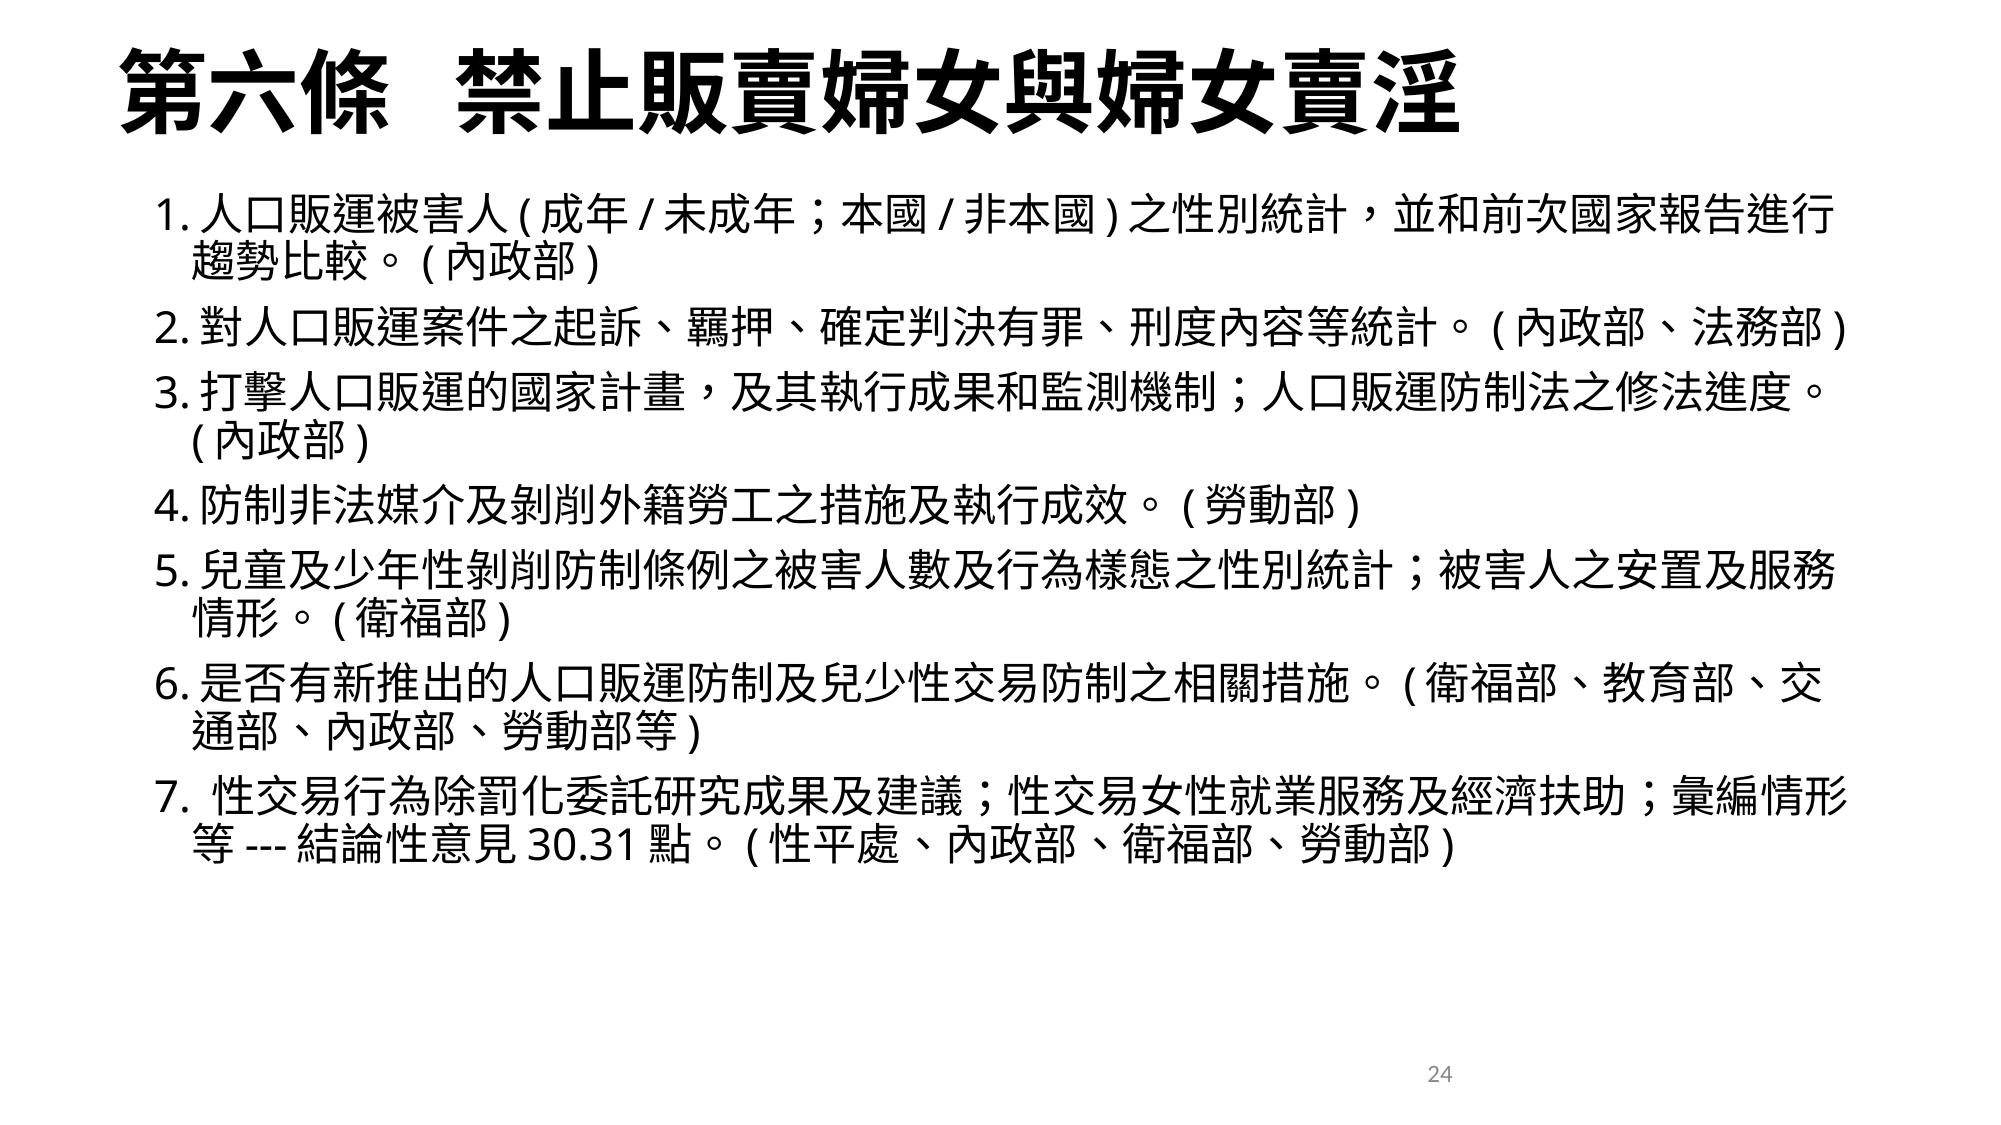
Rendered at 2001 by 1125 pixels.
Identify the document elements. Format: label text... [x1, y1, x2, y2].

title 第六條 禁止販賣婦女與婦女賣淫 [100, 0, 1942, 206]
list 1.人口販運被害人(成年/未成年；本國/非本國)之性別統計，並和前次國家報告進行趨勢比較。(內政部) 2.對人口販運案件之起訴、羈押、確定判決有罪、刑度內容等統計。(內政部、法務部) 3.打擊人口販運的國家計畫，及其執行成果和監測機制；人口販運防制法之修法進度。(內政部) 4.防制非法媒介及剝削外籍勞工之措施及執行成效。(勞動部) 5.兒童及少年性剝削防制條例之被害人數及行為樣態之性別統計；被害人之安置及服務情形。(衛福部) 6.是否有新推出的人口販運防制及兒少性交易防制之相關措施。(衛福部、教育部、交通部、內政部、勞動部等) 7. 性交易行為除罰化委託研究成果及建議；性交易女性就業服務及經濟扶助；彙編情形等---結論性意見30.31點。(性平處、內政部、衛福部、勞動部) [100, 184, 1880, 899]
text_box 24 [1412, 1042, 1863, 1103]
